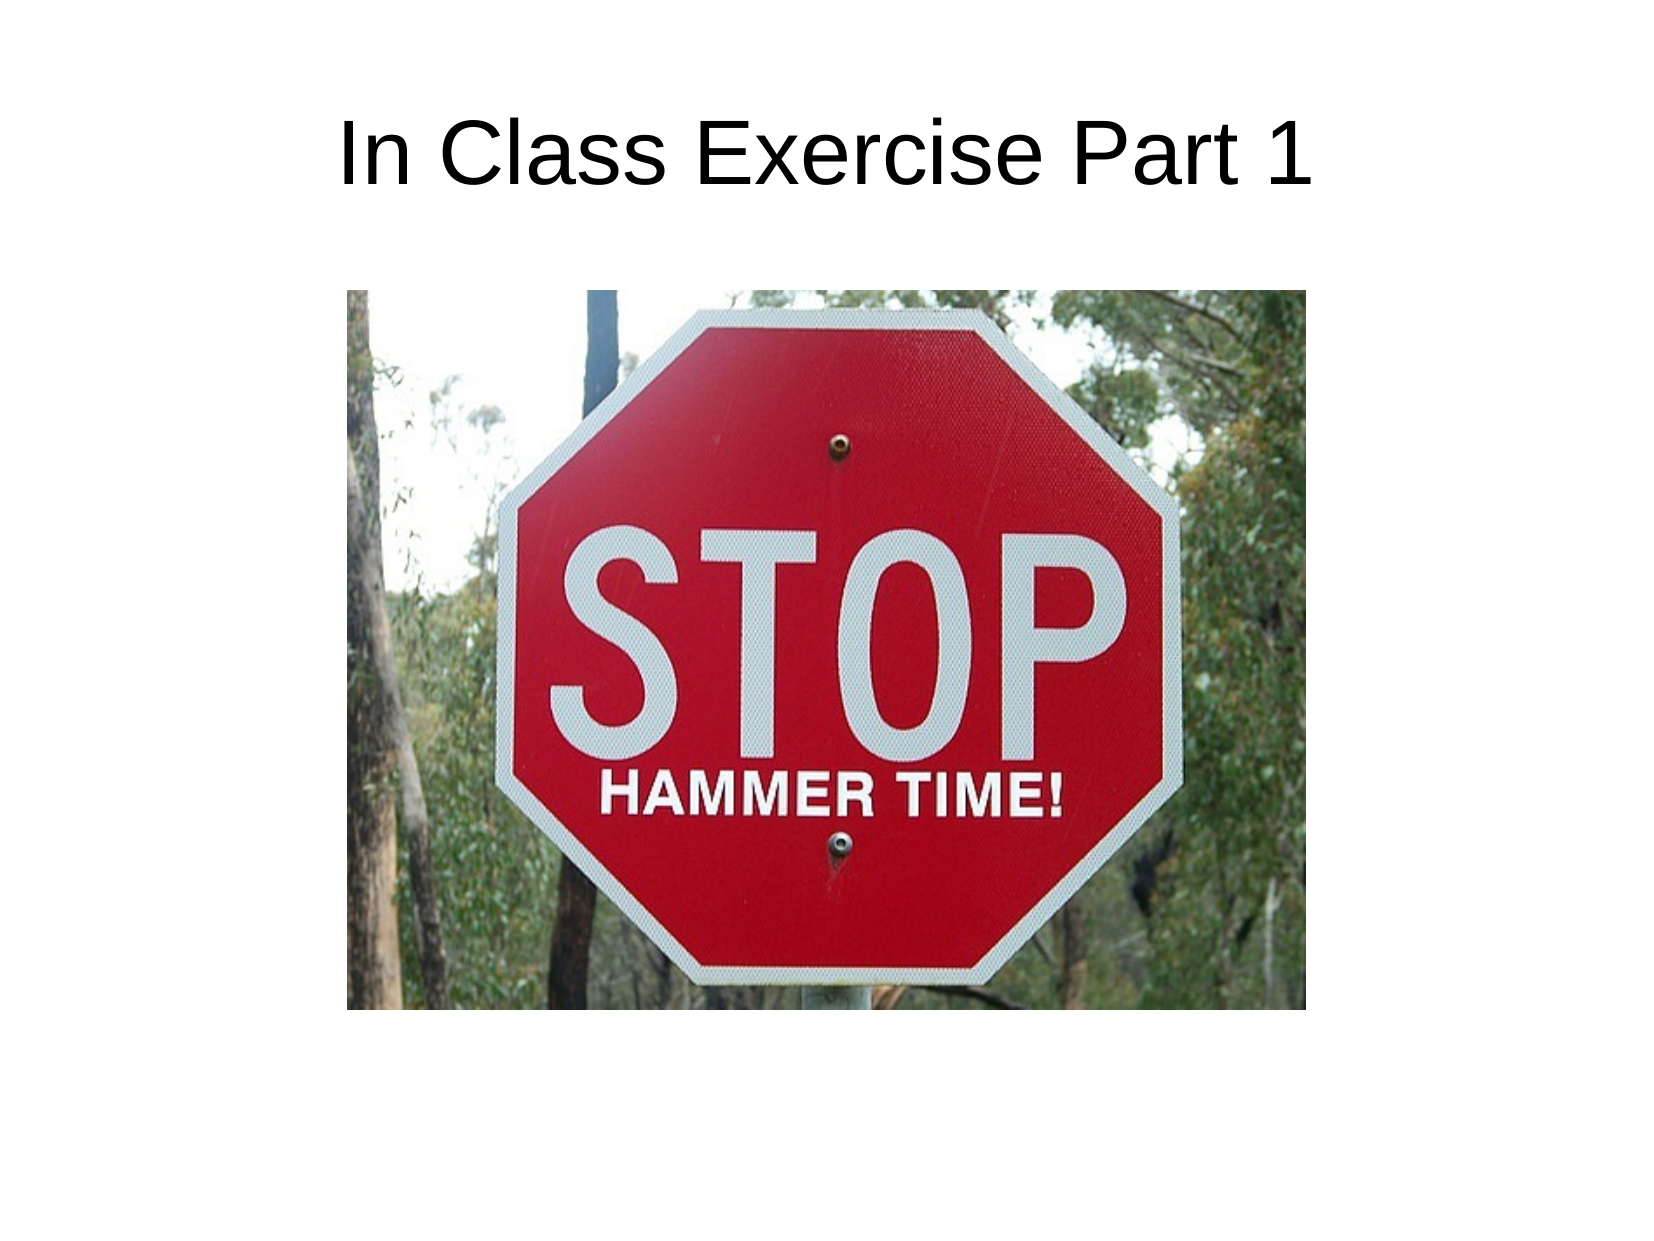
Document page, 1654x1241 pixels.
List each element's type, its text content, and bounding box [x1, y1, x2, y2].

title In Class Exercise Part 1 [82, 49, 1571, 257]
picture [347, 290, 1306, 1010]
